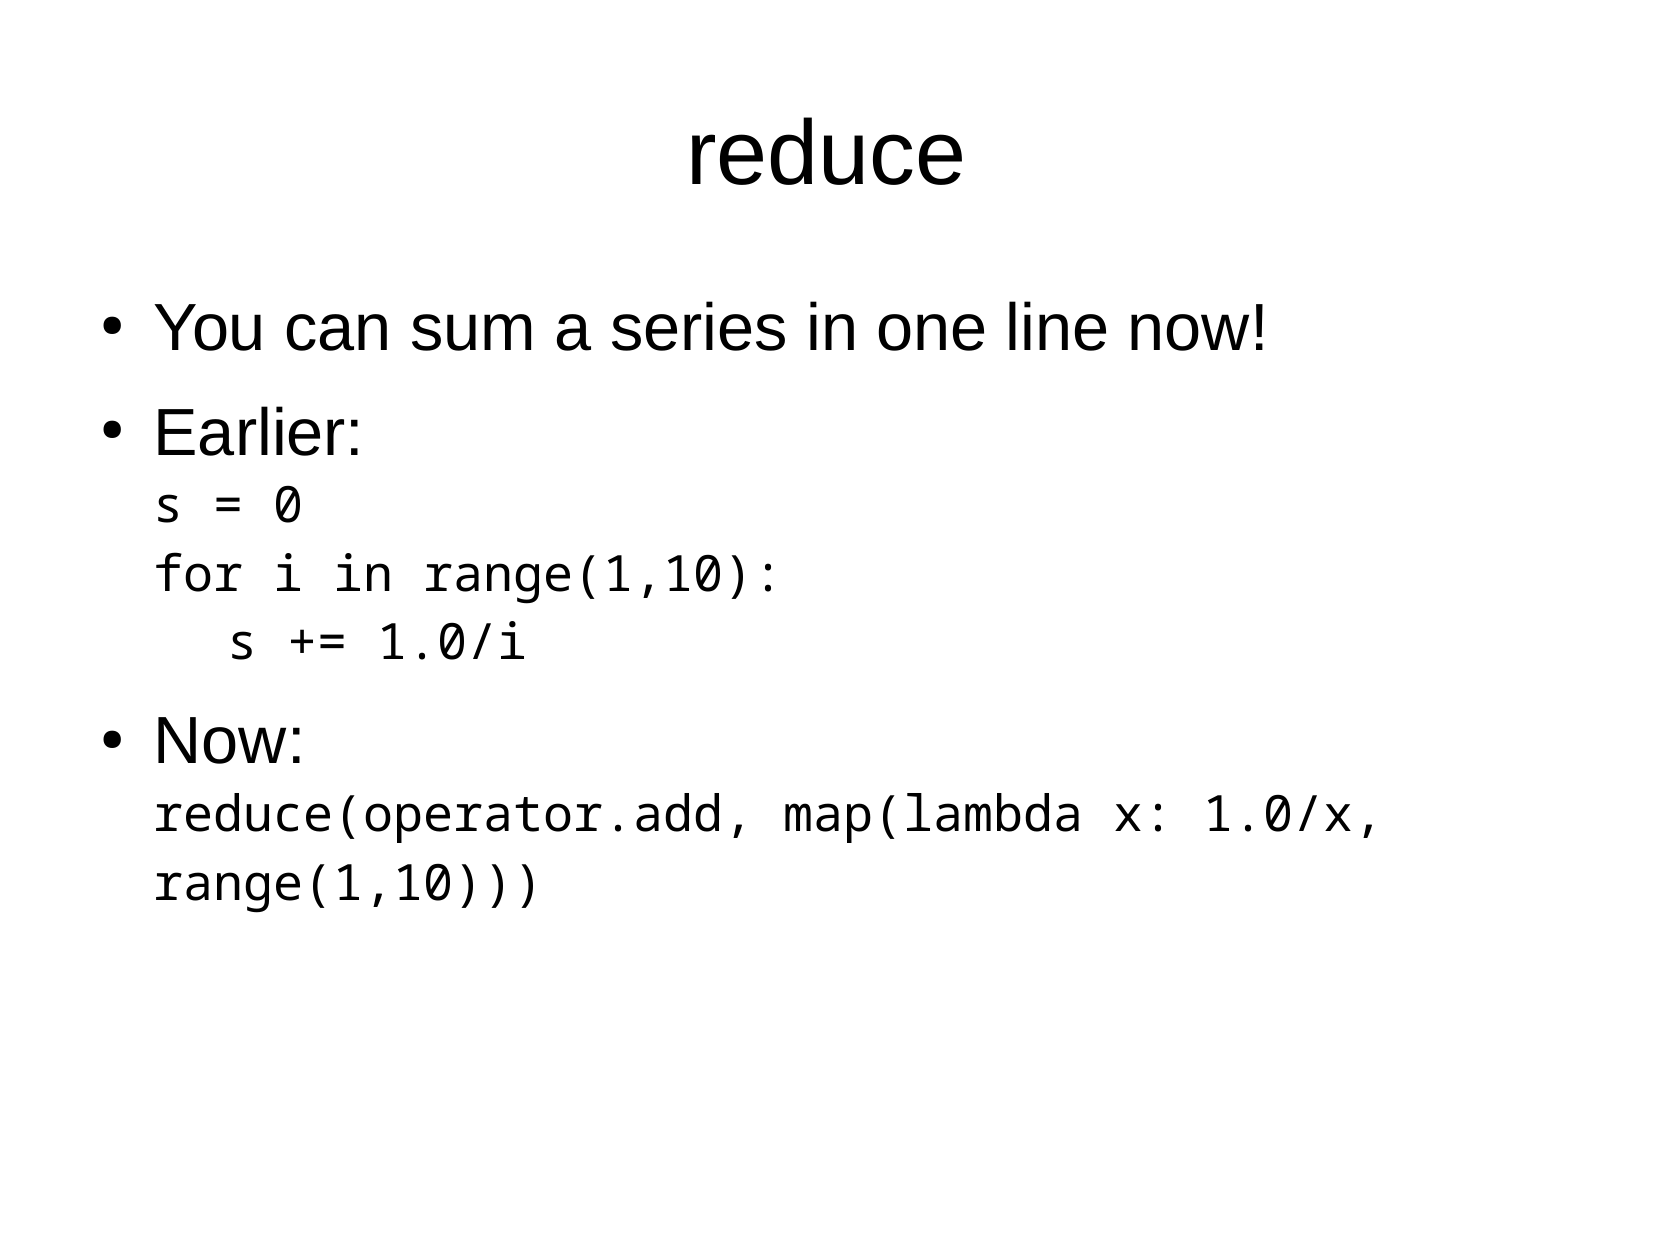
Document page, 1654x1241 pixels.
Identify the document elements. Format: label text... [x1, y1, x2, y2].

title reduce [82, 56, 1571, 250]
list You can sum a series in one line now! Earlier: s = 0 for i in range(1,10): s += 1.0/i Now: reduce(operator.add, map(lambda x: 1.0/x, range(1,10))) [82, 290, 1571, 1109]
